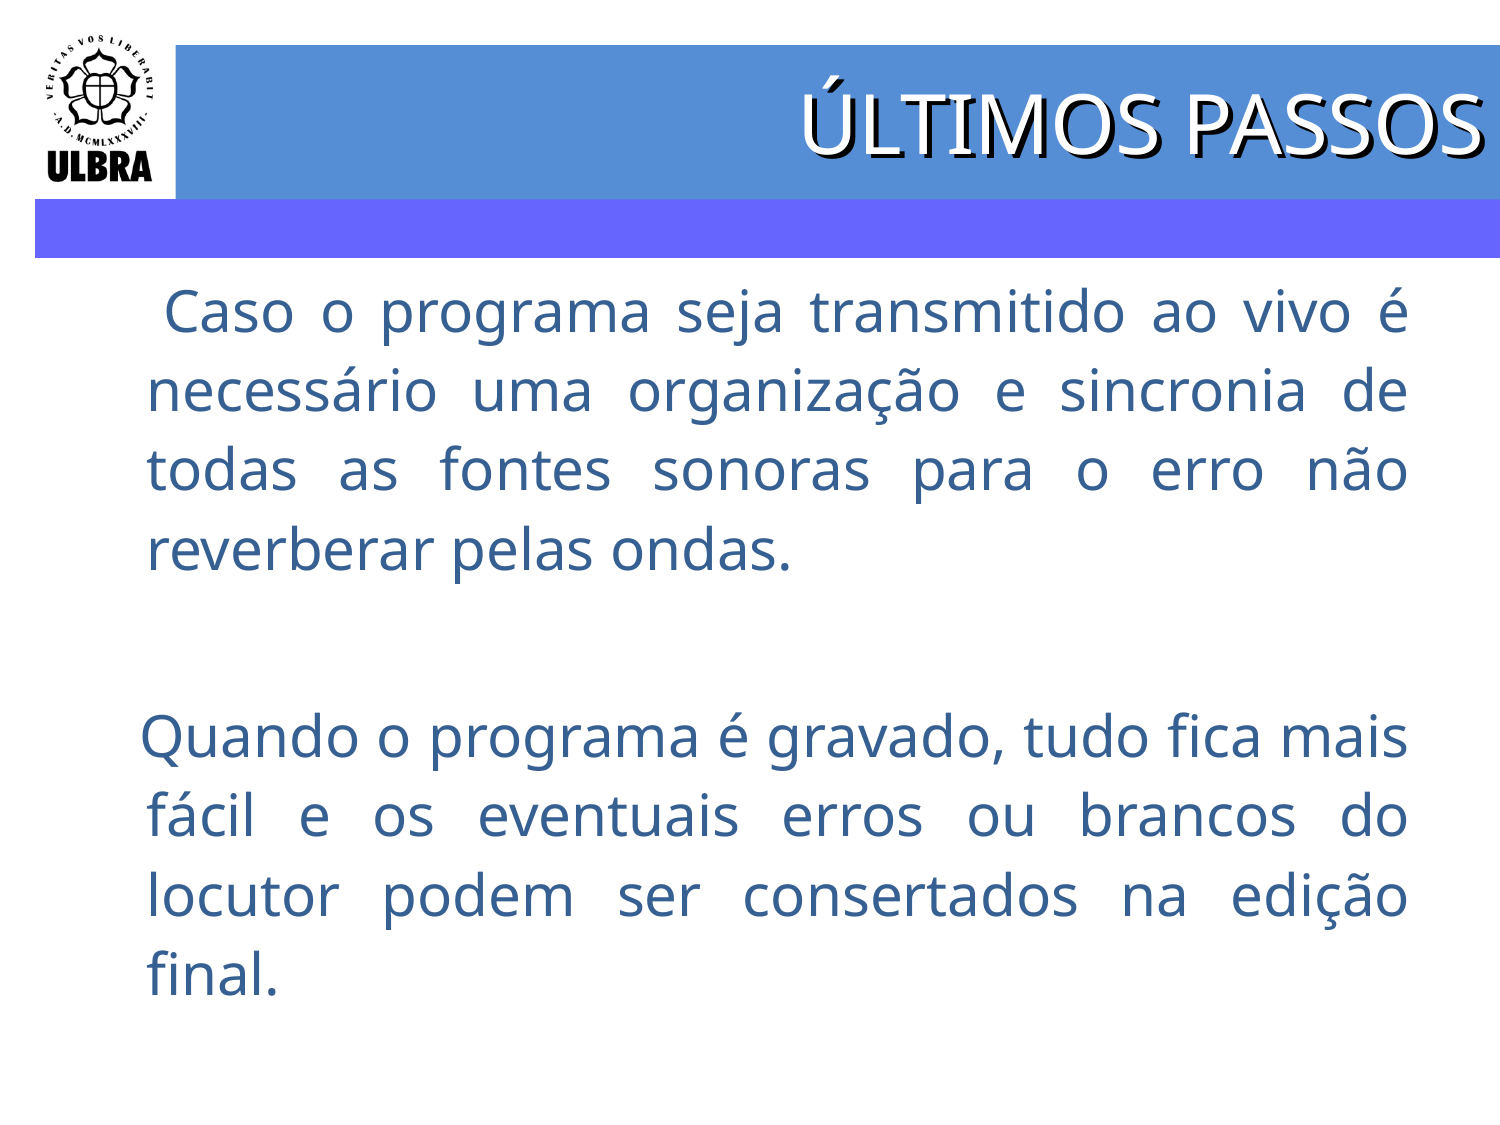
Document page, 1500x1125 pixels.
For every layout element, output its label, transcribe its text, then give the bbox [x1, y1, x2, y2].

title ÚLTIMOS PASSOS [175, 45, 1500, 200]
list Caso o programa seja transmitido ao vivo é necessário uma organização e sincronia de todas as fontes sonoras para o erro não reverberar pelas ondas. Quando o programa é gravado, tudo fica mais fácil e os eventuais erros ou brancos do locutor podem ser consertados na edição final. [75, 262, 1426, 1021]
picture [46, 35, 153, 182]
